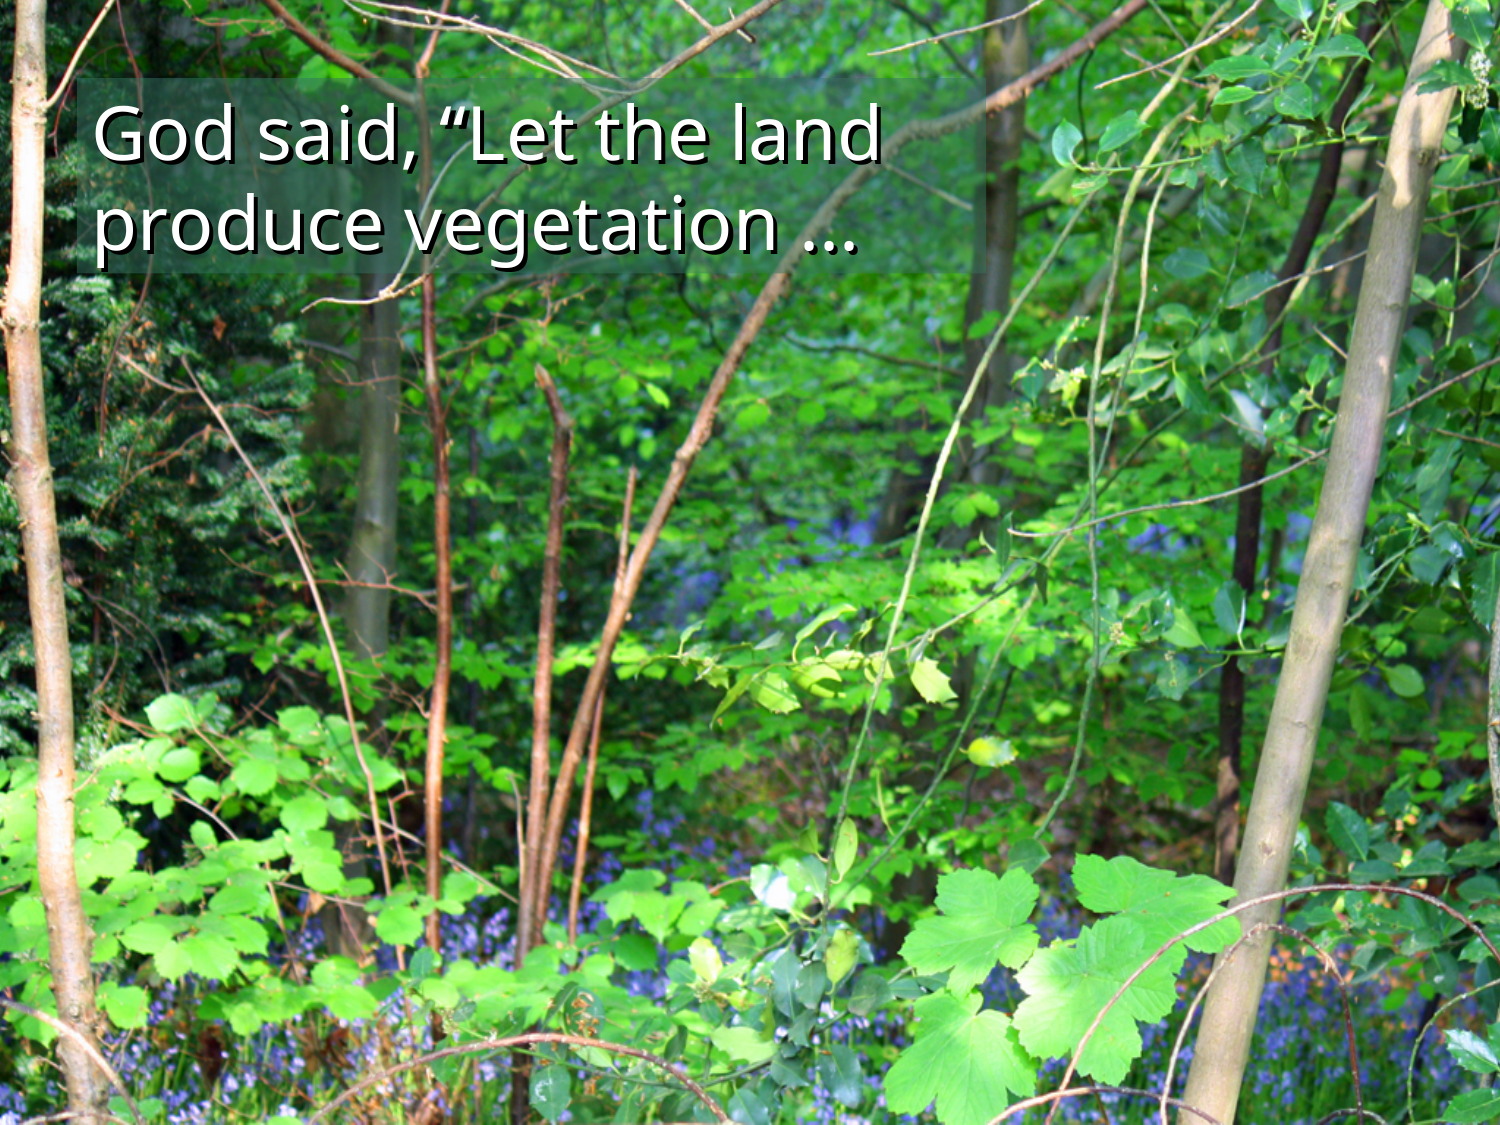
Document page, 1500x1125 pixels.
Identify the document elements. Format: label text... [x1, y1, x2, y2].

picture [0, 0, 1500, 1125]
text_box God said, “Let the land produce vegetation ... [76, 78, 987, 274]
